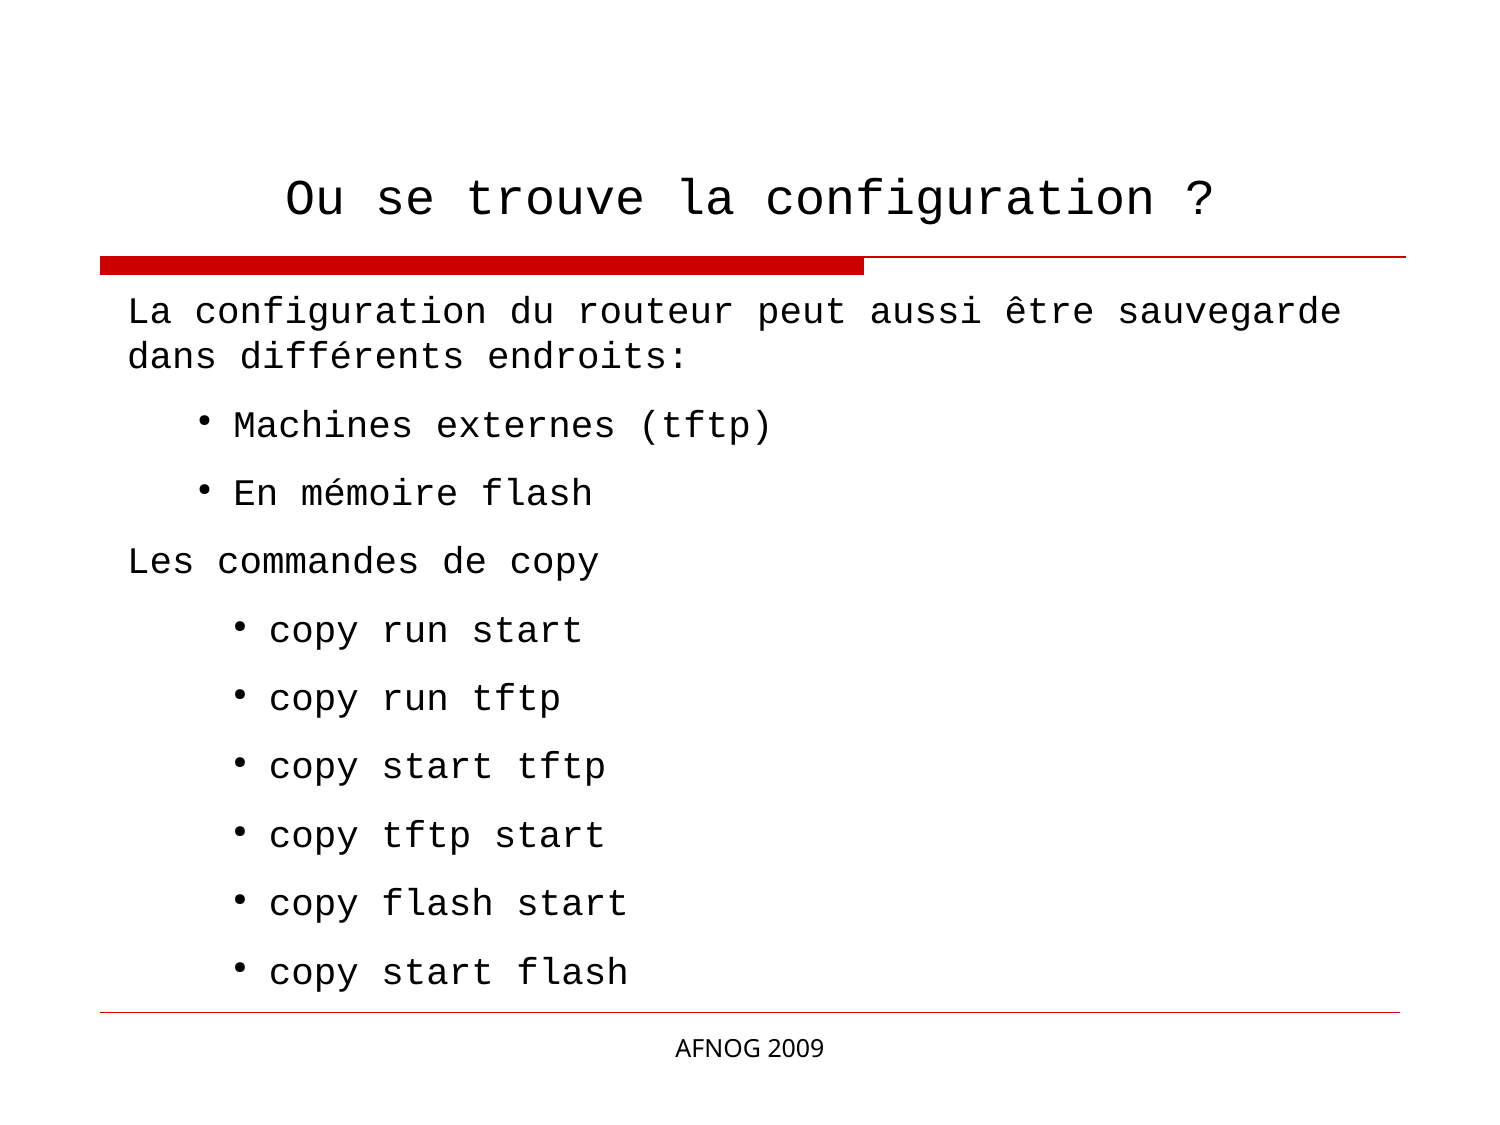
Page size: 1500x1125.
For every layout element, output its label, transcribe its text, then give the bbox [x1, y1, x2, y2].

text_box AFNOG 2009 [512, 1024, 988, 1103]
text_box La configuration du routeur peut aussi être sauvegarde dans différents endroits: Machines externes (tftp) En mémoire flash Les commandes de copy copy run start copy run tftp copy start tftp copy tftp start copy flash start copy start flash [112, 278, 1375, 999]
title Ou se trouve la configuration ? [94, 105, 1407, 241]
